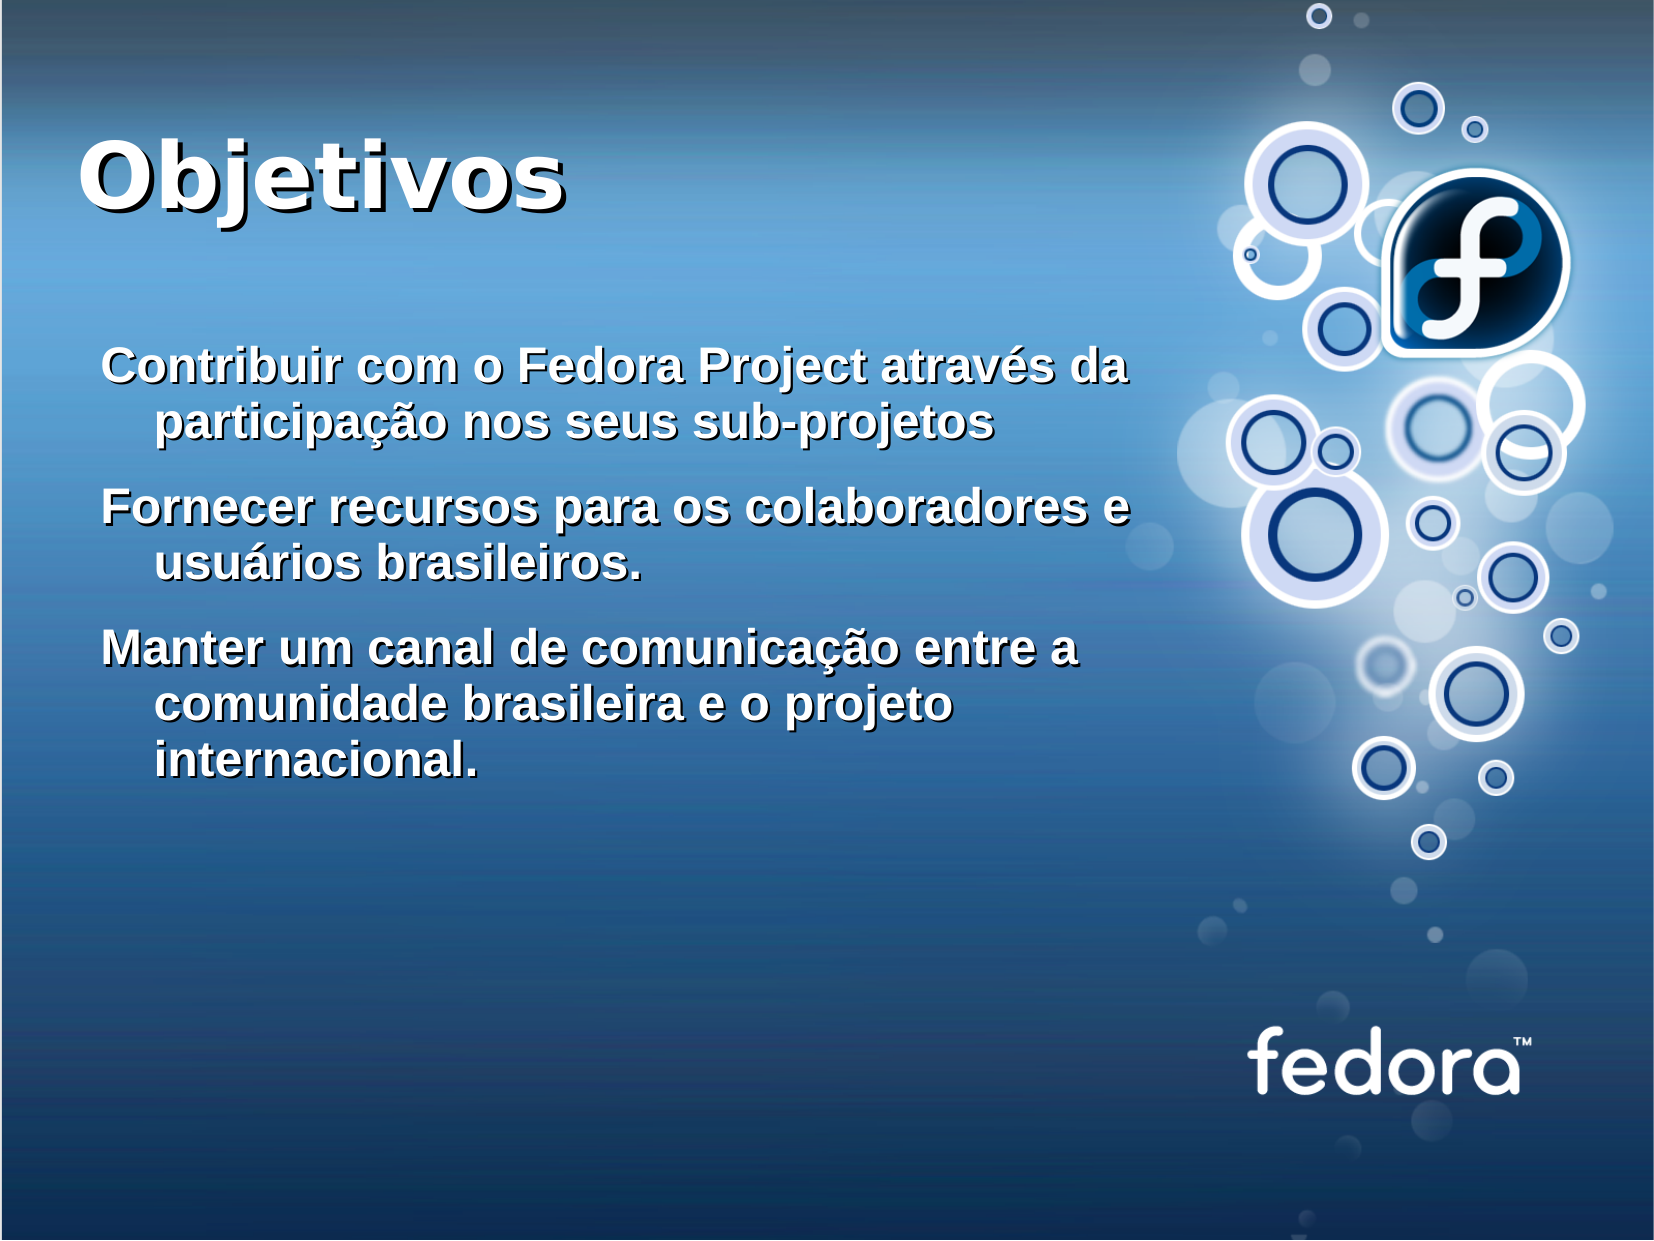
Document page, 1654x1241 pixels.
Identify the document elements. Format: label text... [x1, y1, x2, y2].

picture [1, 0, 1654, 1240]
title Objetivos [76, 73, 1565, 281]
list Contribuir com o Fedora Project através da participação nos seus sub-projetos Fornecer recursos para os colaboradores e usuários brasileiros. Manter um canal de comunicação entre a comunidade brasileira e o projeto internacional. [82, 337, 1241, 1156]
